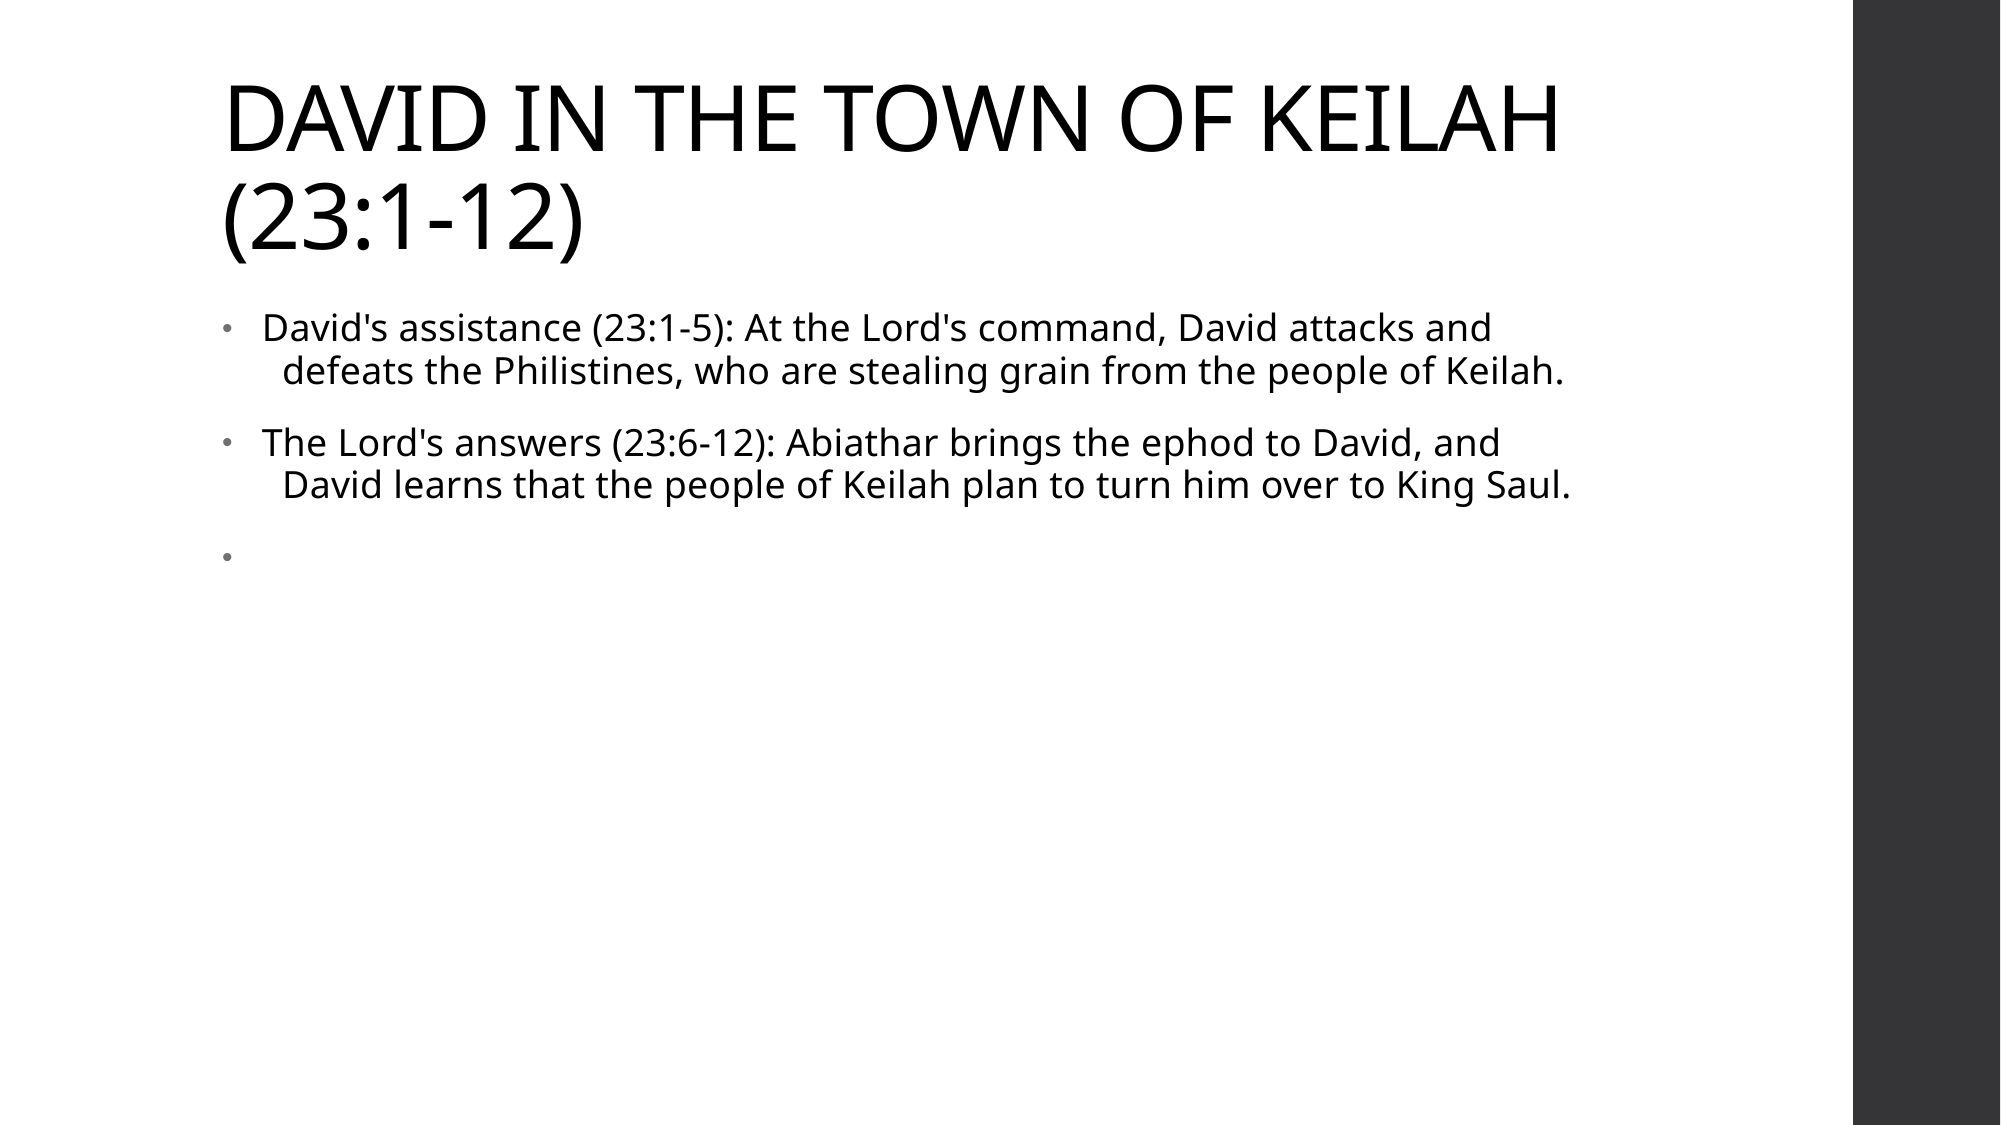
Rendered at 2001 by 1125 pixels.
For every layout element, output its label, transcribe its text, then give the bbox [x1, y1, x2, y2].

title DAVID IN THE TOWN OF KEILAH (23:1-12) [206, 60, 1797, 278]
list David's assistance (23:1-5): At the Lord's command, David attacks and defeats the Philistines, who are stealing grain from the people of Keilah. The Lord's answers (23:6-12): Abiathar brings the ephod to David, and David learns that the people of Keilah plan to turn him over to King Saul. [206, 299, 1617, 1014]
